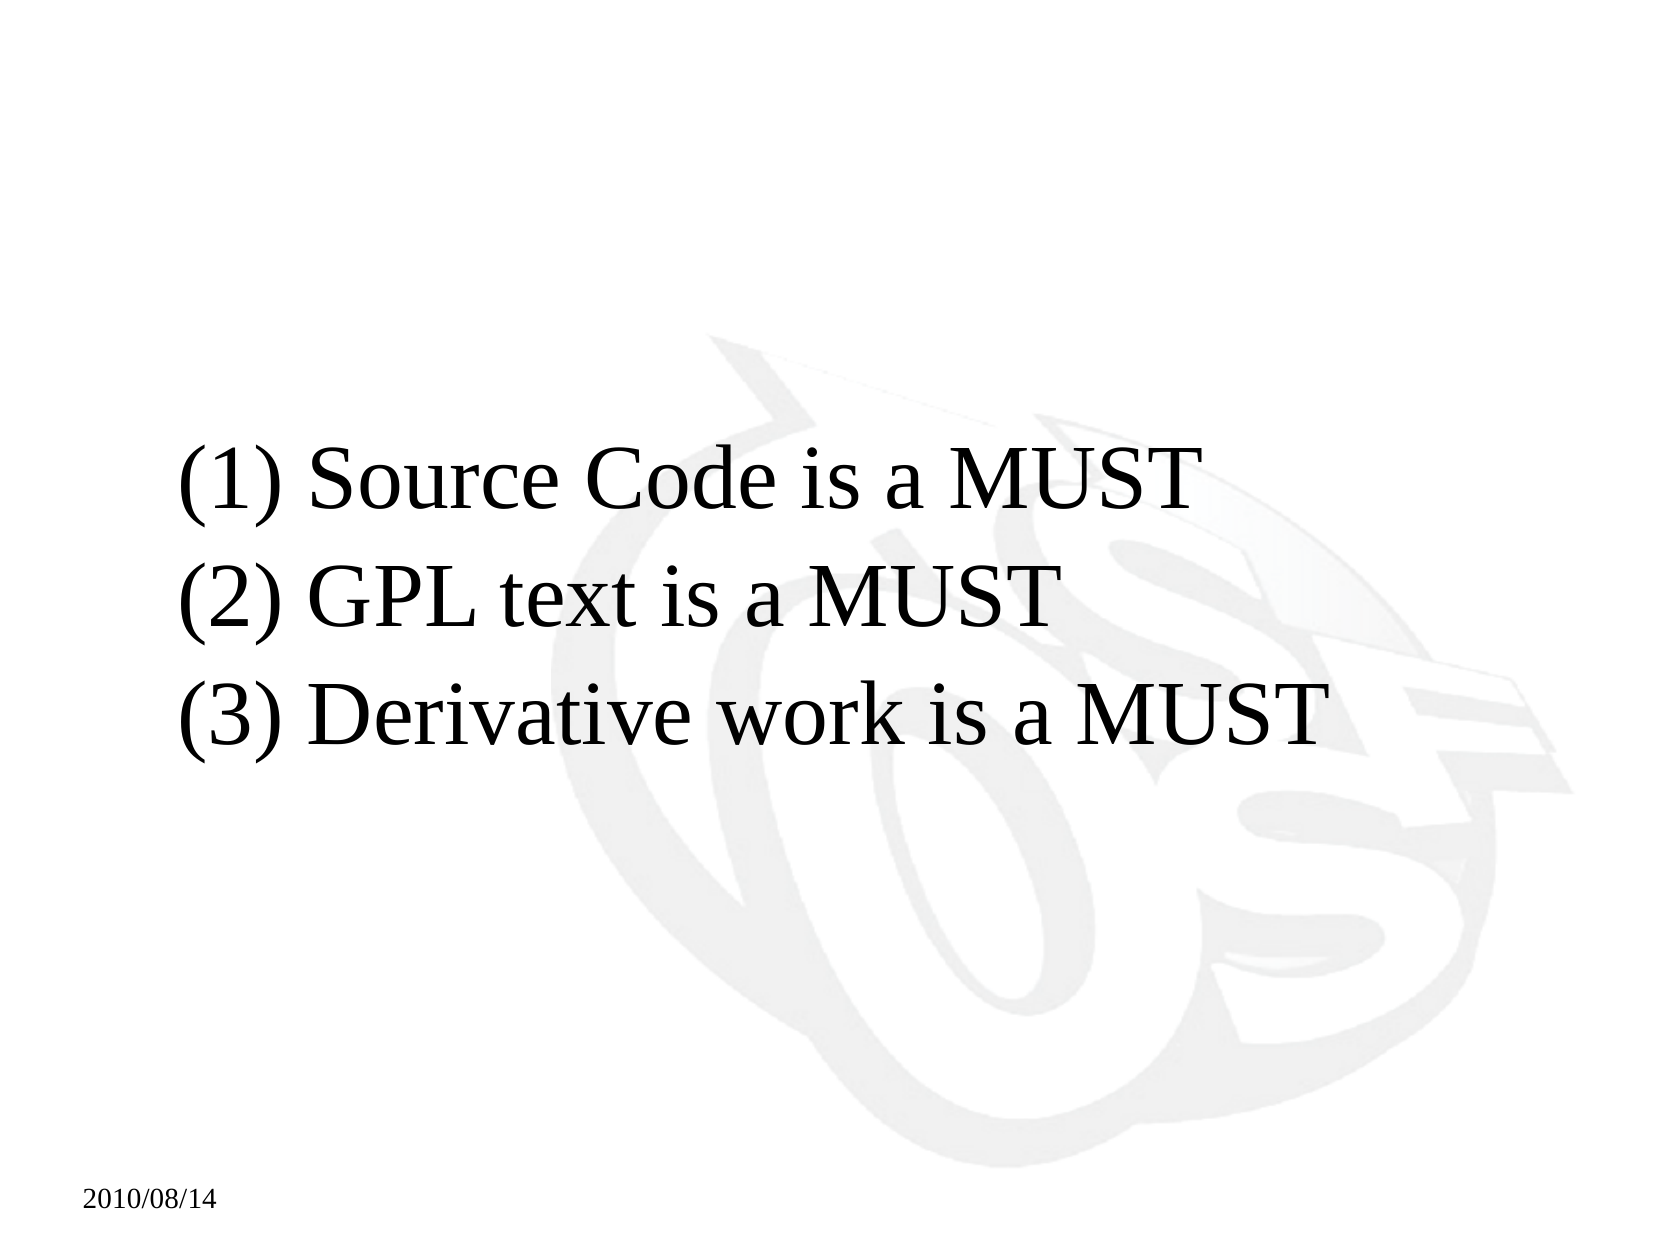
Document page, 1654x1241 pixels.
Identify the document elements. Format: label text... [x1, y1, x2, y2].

title (1) Source Code is a MUST [177, 313, 1418, 549]
title (3) Derivative work is a MUST [177, 549, 1418, 827]
picture [551, 331, 1577, 1170]
